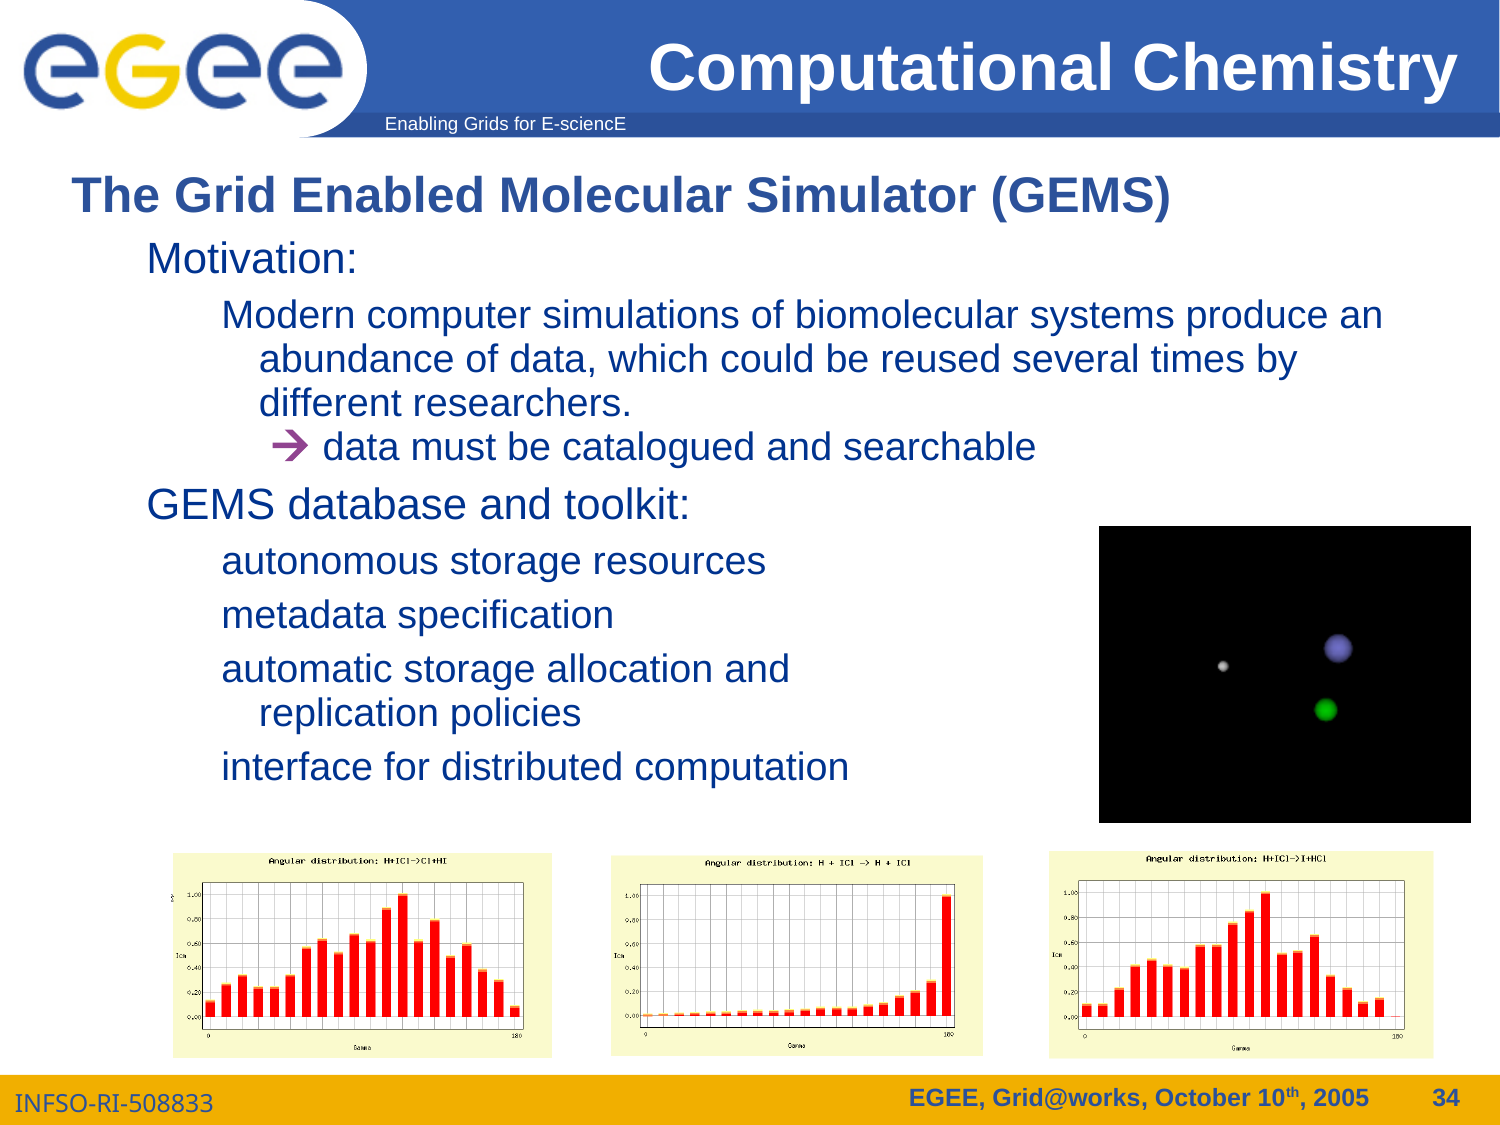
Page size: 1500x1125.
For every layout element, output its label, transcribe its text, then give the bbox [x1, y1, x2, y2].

picture [1047, 851, 1436, 1059]
picture [608, 851, 987, 1059]
picture [1099, 526, 1471, 823]
picture [171, 851, 554, 1059]
list The Grid Enabled Molecular Simulator (GEMS) Motivation: Modern computer simulations of biomolecular systems produce an abundance of data, which could be reused several times by different researchers.  data must be catalogued and searchable GEMS database and toolkit: autonomous storage resources metadata specification automatic storage allocation and replication policies interface for distributed computation [56, 159, 1466, 1051]
picture [18, 30, 349, 112]
title Computational Chemistry [369, 10, 1475, 124]
